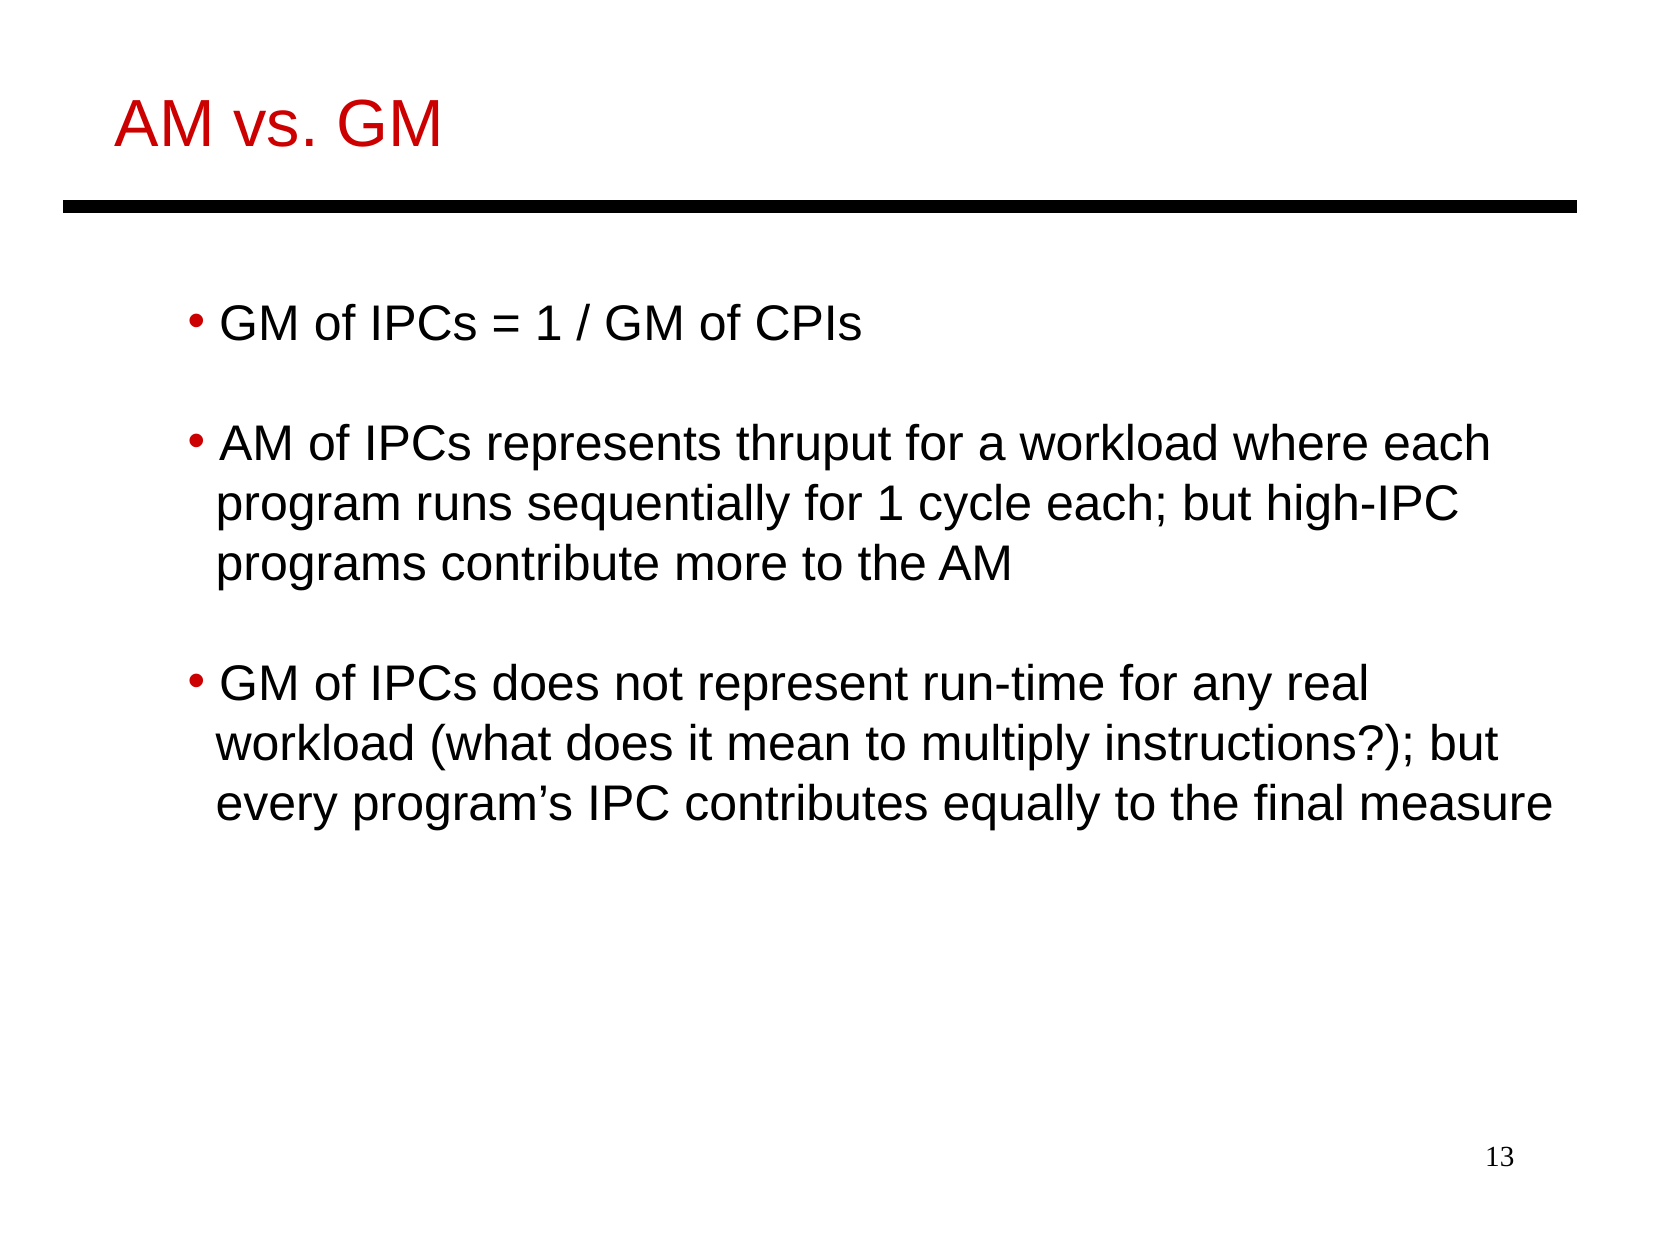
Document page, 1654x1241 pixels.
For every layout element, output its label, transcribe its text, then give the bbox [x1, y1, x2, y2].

text_box AM vs. GM [100, 71, 460, 168]
text_box <number> [1184, 1129, 1530, 1213]
text_box GM of IPCs = 1 / GM of CPIs AM of IPCs represents thruput for a workload where each program runs sequentially for 1 cycle each; but high-IPC programs contribute more to the AM GM of IPCs does not represent run-time for any real workload (what does it mean to multiply instructions?); but every program’s IPC contributes equally to the final measure [172, 282, 1570, 839]
